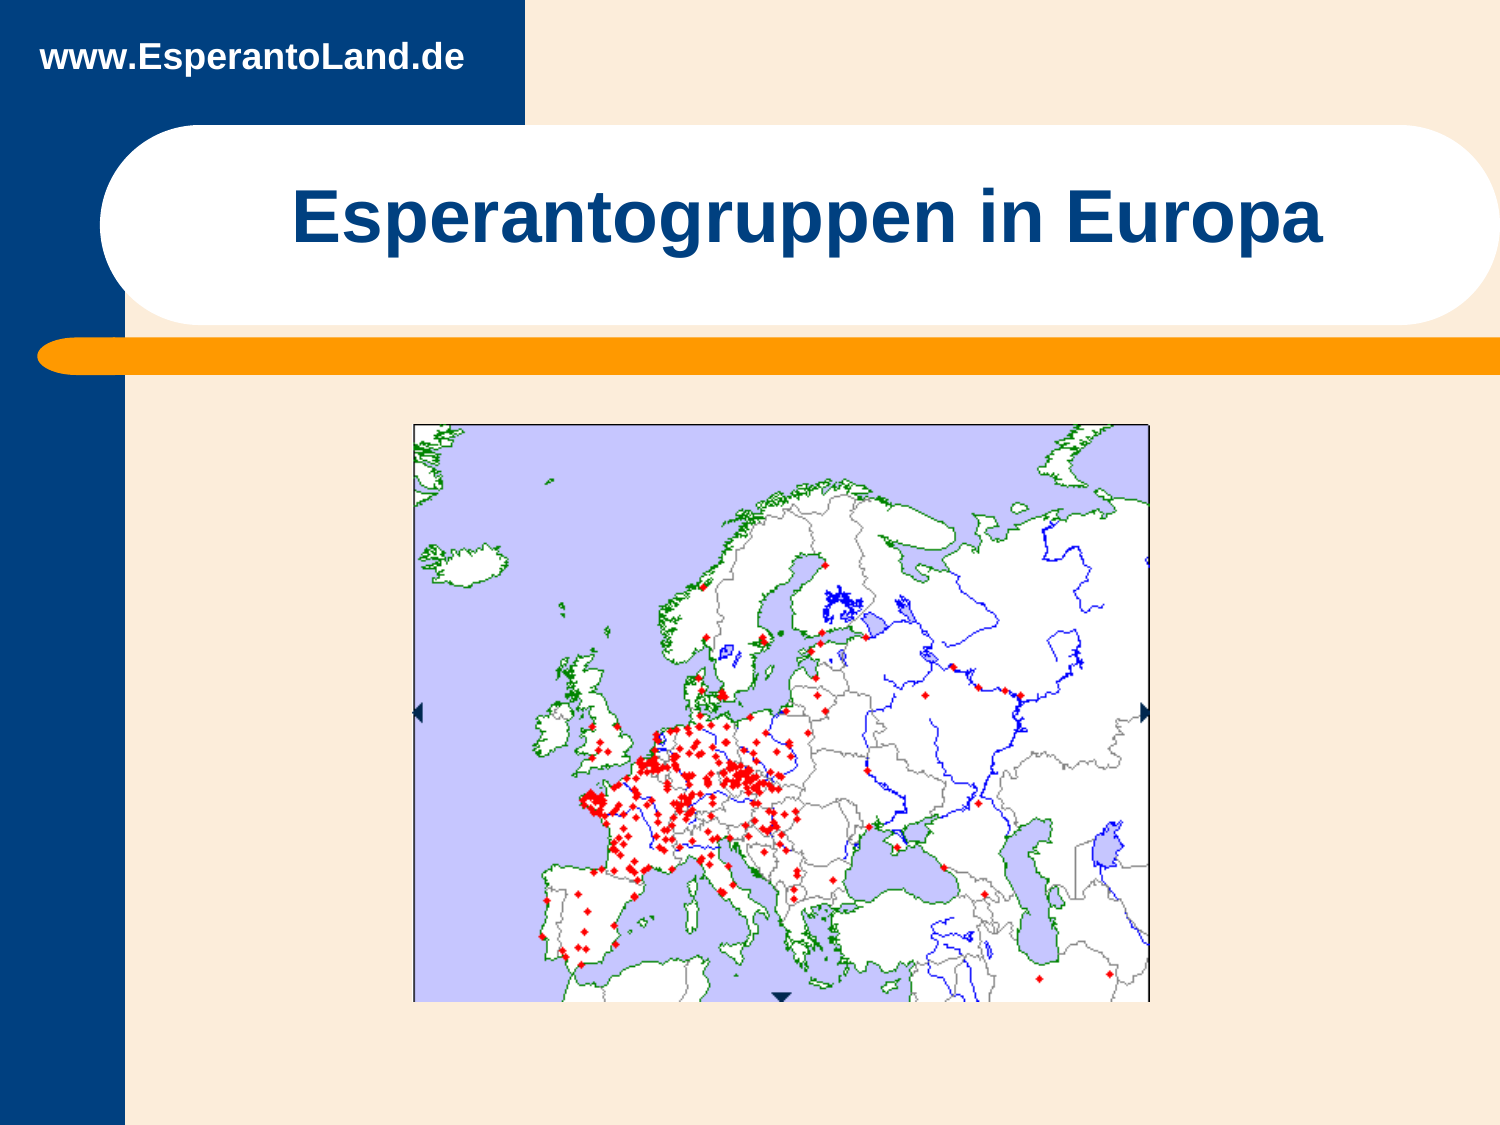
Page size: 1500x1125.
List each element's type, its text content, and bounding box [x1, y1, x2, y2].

picture [412, 424, 1150, 1002]
title Esperantogruppen in Europa [162, 124, 1475, 313]
